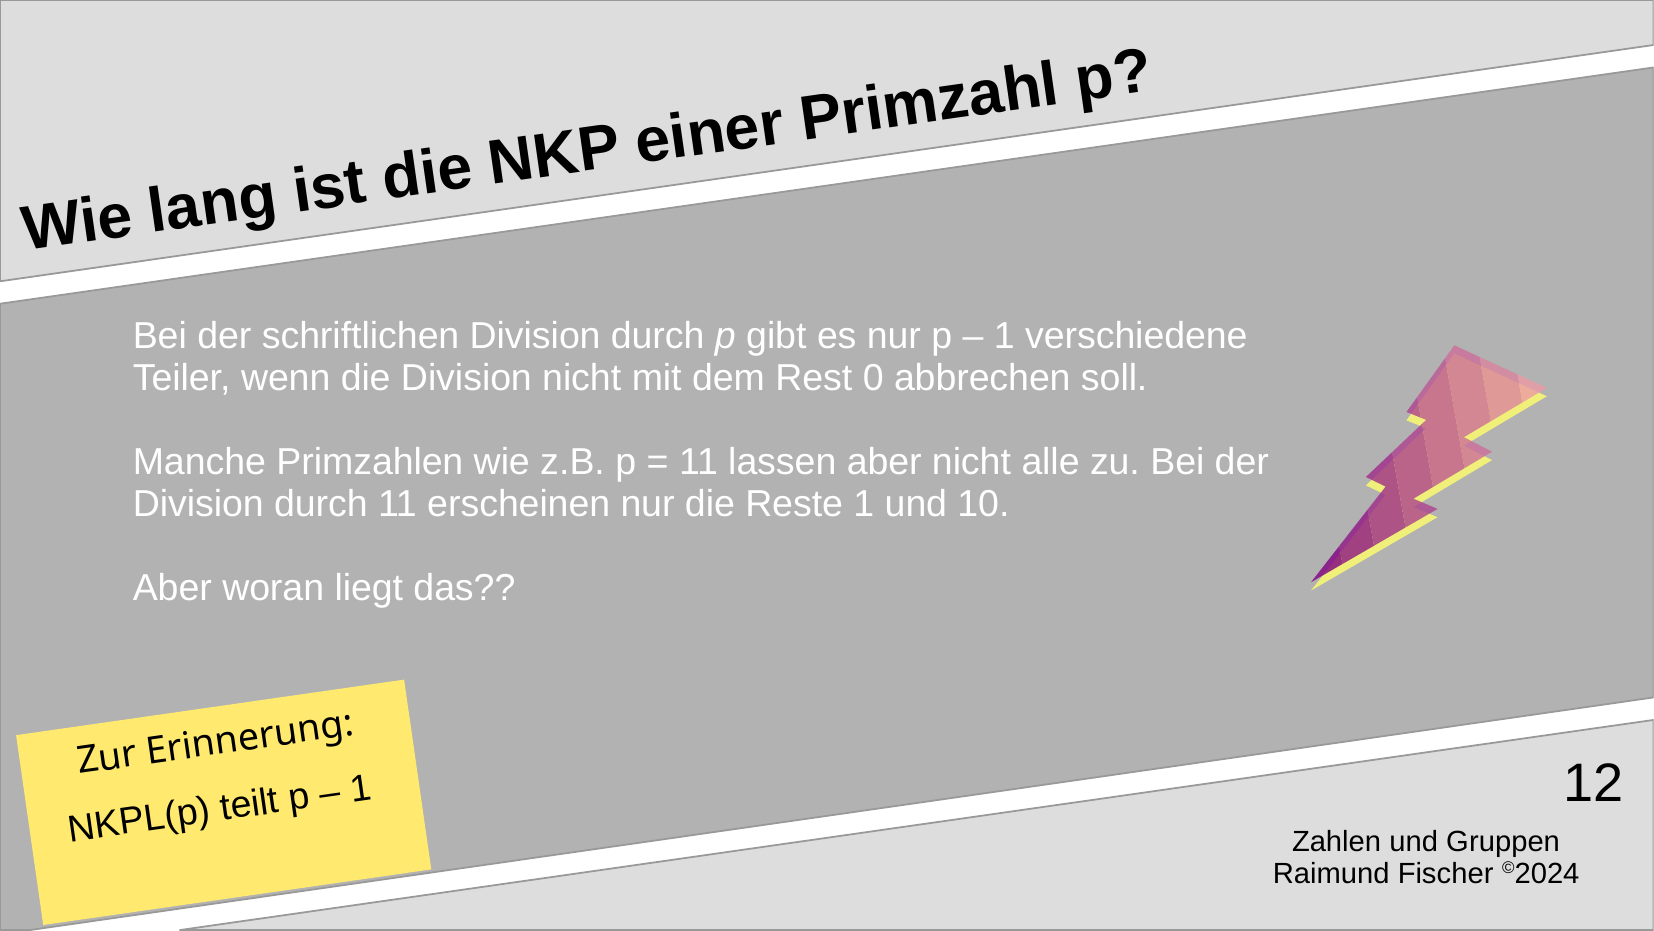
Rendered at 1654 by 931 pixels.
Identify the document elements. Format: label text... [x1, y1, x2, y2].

title Wie lang ist die NKP einer Primzahl p? [11, 0, 1496, 307]
text_box Bei der schriftlichen Division durch p gibt es nur p – 1 verschiedene Teiler, wenn die Division nicht mit dem Rest 0 abbrechen soll. Manche Primzahlen wie z.B. p = 11 lassen aber nicht alle zu. Bei der Division durch 11 erscheinen nur die Reste 1 und 10. Aber woran liegt das?? [118, 306, 1347, 662]
picture [1311, 345, 1547, 591]
text_box Zur Erinnerung: NKPL(p) teilt p – 1 [16, 679, 430, 912]
